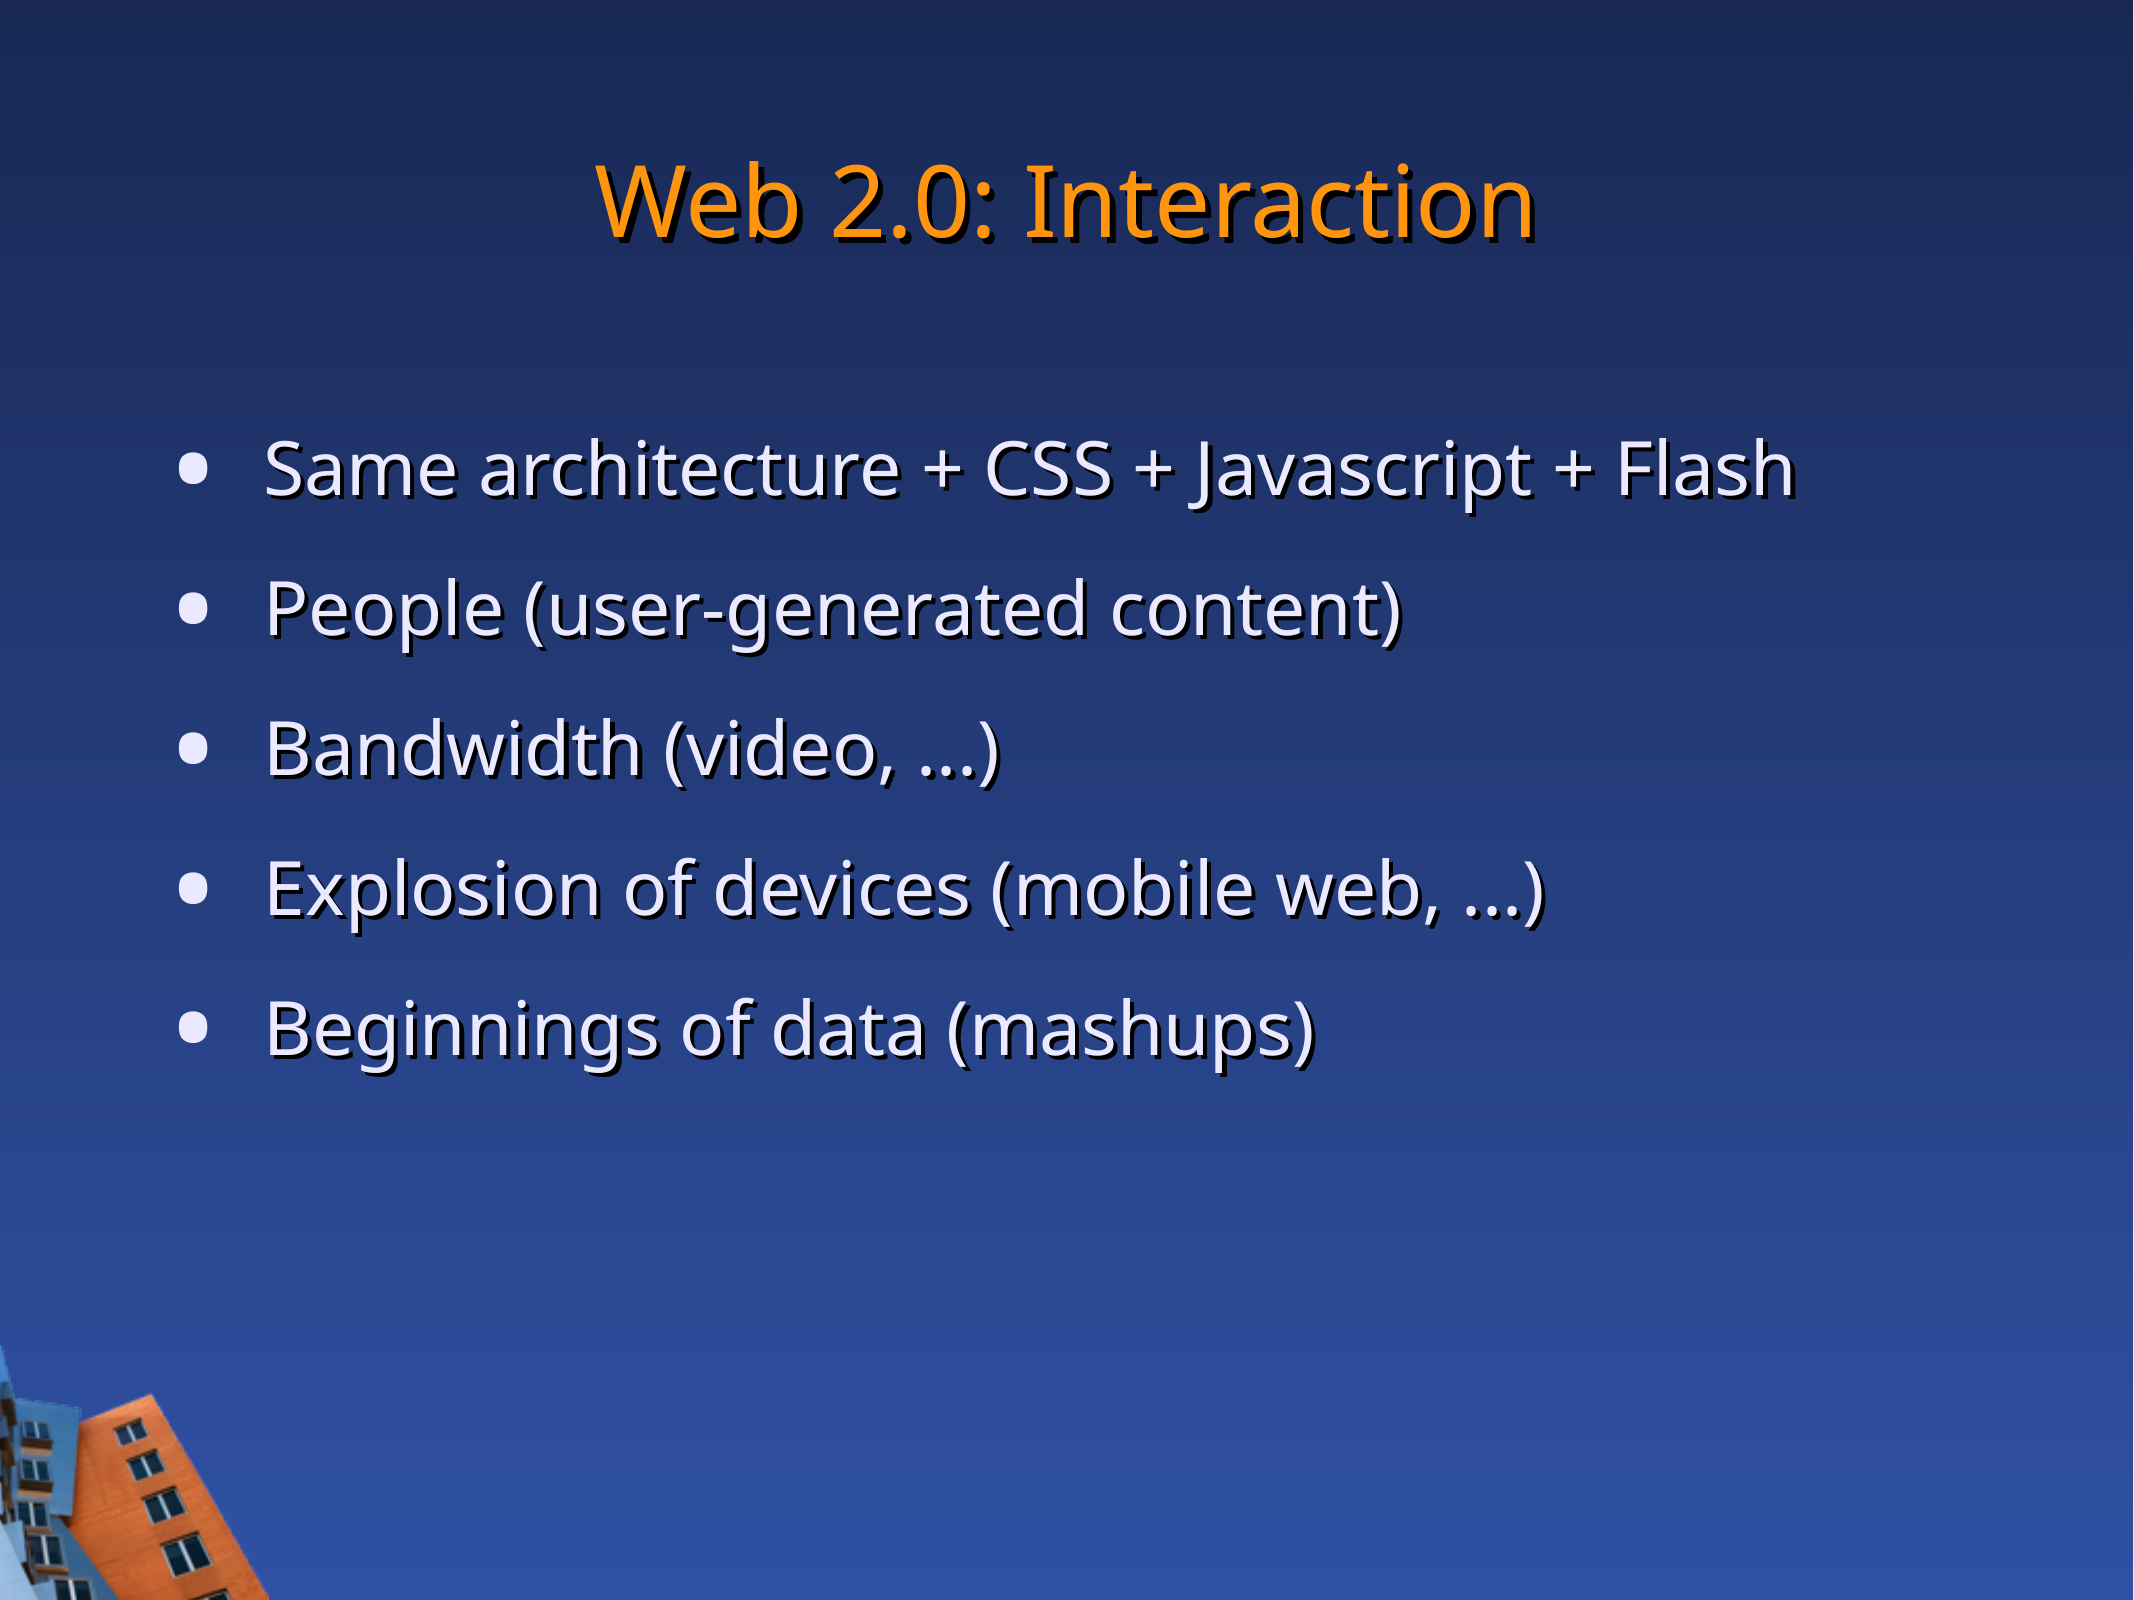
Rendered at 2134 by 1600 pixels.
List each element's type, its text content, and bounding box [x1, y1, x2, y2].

picture [0, 1345, 269, 1600]
list Same architecture + CSS + Javascript + Flash People (user-generated content) Bandwidth (video, ...) Explosion of devices (mobile web, ...) Beginnings of data (mashups) [117, 420, 2038, 1477]
title Web 2.0: Interaction [106, 63, 2027, 331]
